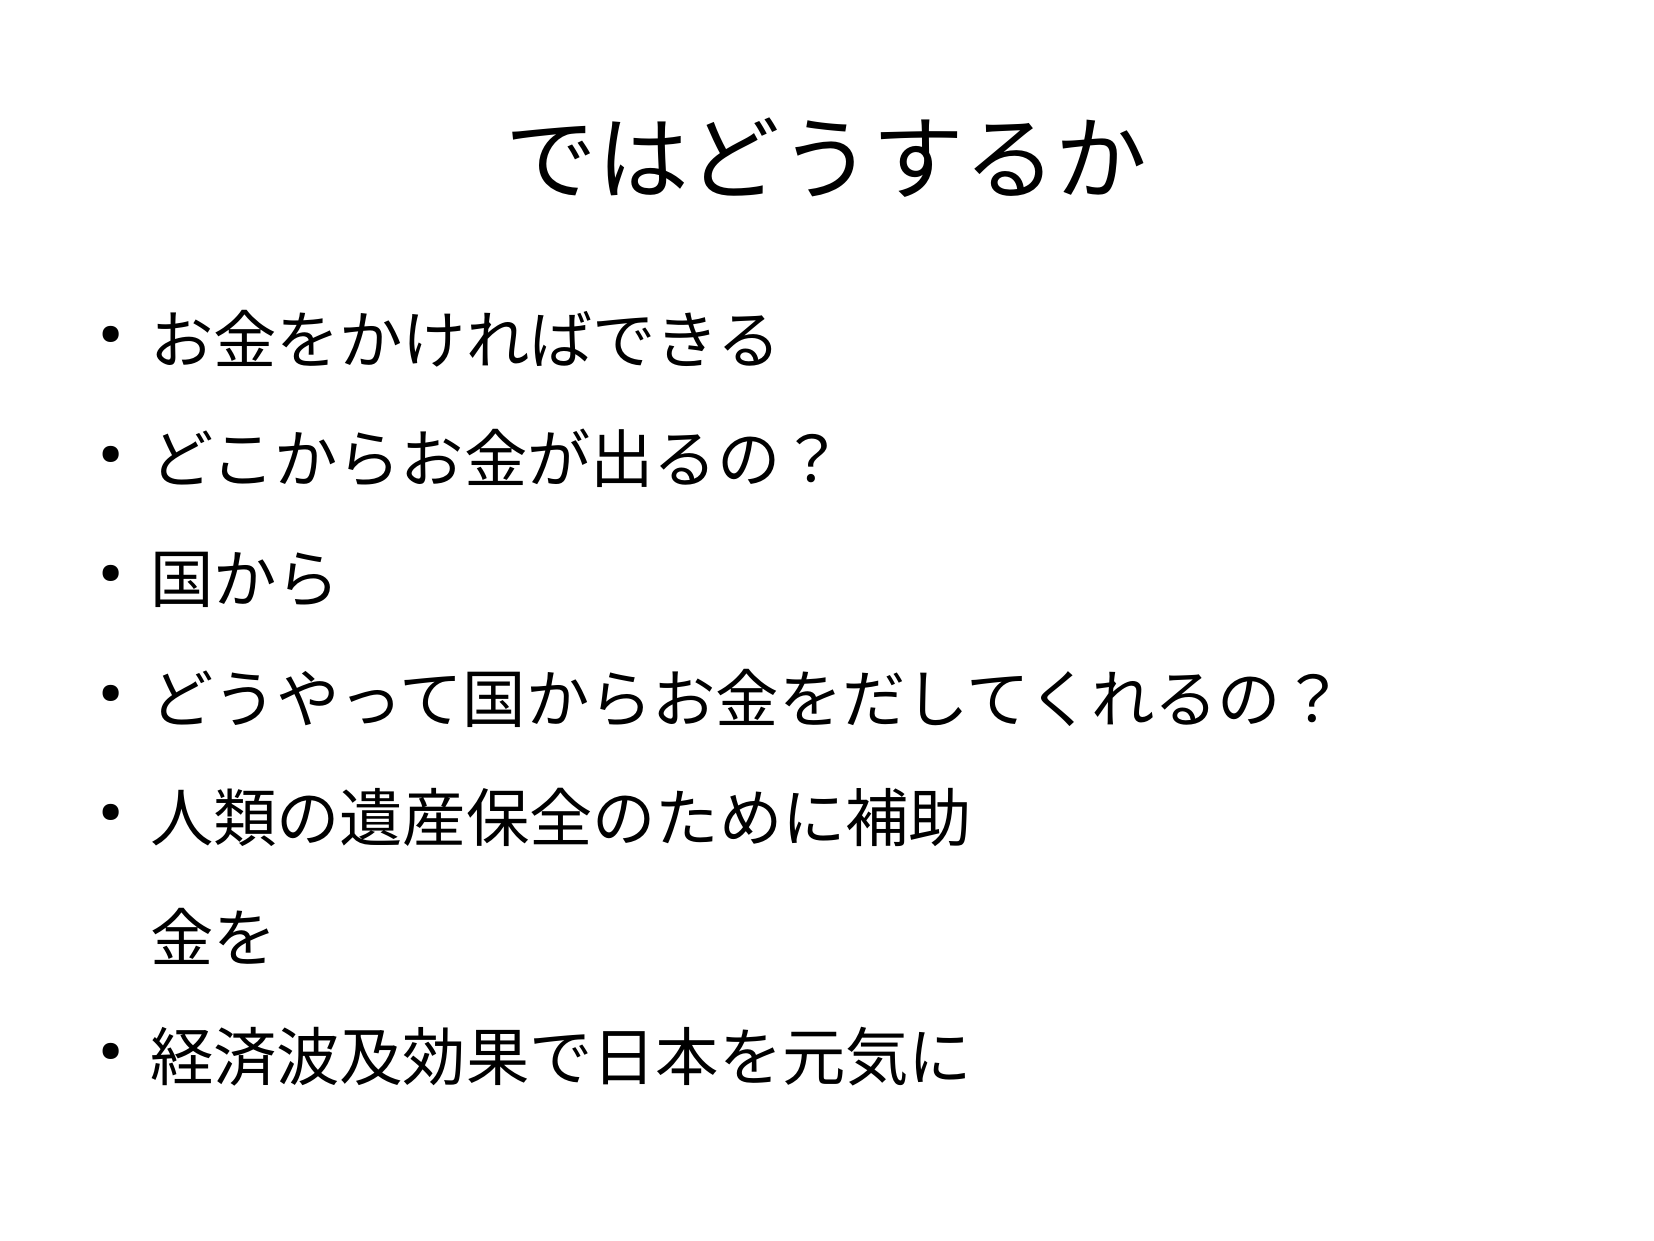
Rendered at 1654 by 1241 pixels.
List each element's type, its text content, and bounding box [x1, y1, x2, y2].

list お金をかければできる どこからお金が出るの？ 国から どうやって国からお金をだしてくれるの？ 人類の遺産保全のために補助 金を 経済波及効果で日本を元気に [82, 290, 1571, 1109]
title ではどうするか [82, 56, 1571, 250]
